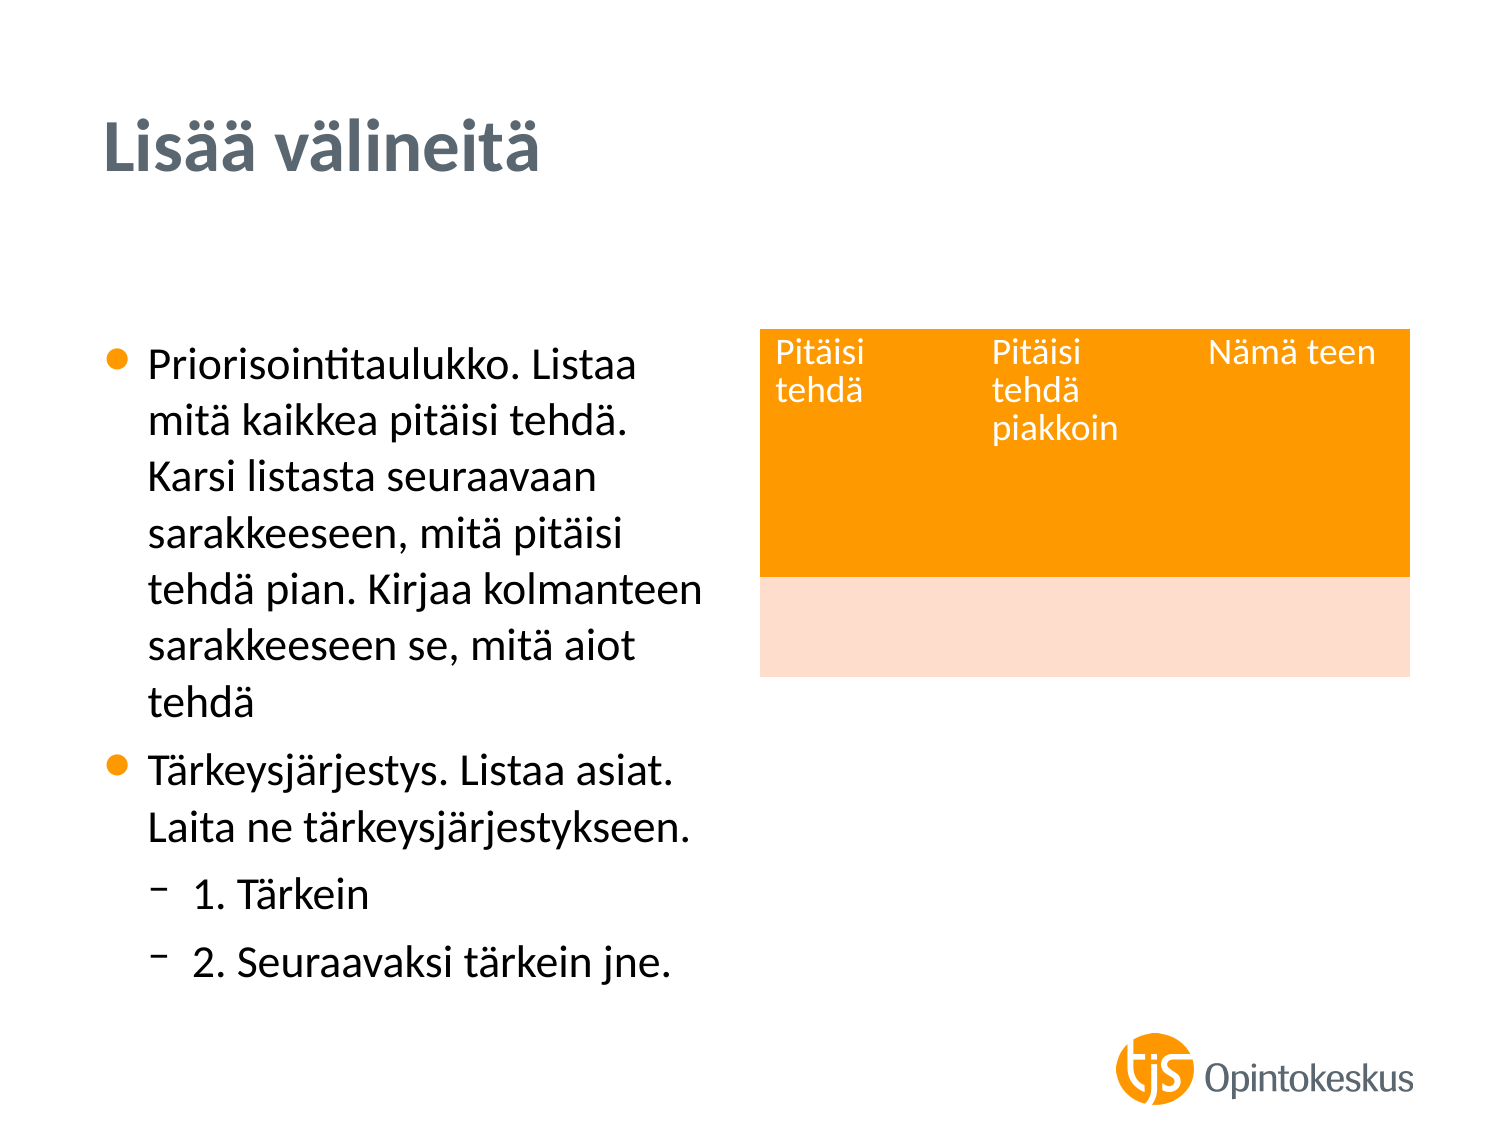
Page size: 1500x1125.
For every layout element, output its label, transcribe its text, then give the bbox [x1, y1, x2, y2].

picture [1116, 1033, 1413, 1105]
title Lisää välineitä [88, 88, 1412, 266]
list Priorisointitaulukko. Listaa mitä kaikkea pitäisi tehdä. Karsi listasta seuraavaan sarakkeeseen, mitä pitäisi tehdä pian. Kirjaa kolmanteen sarakkeeseen se, mitä aiot tehdä Tärkeysjärjestys. Listaa asiat. Laita ne tärkeysjärjestykseen. 1. Tärkein 2. Seuraavaksi tärkein jne. [88, 324, 739, 1004]
table_header Pitäisi tehdä piakkoin [977, 329, 1193, 577]
table_cell [760, 577, 977, 677]
table_cell [977, 577, 1193, 677]
table_cell [1193, 577, 1410, 677]
table_header Nämä teen [1193, 329, 1410, 577]
table_header Pitäisi tehdä [760, 329, 977, 577]
